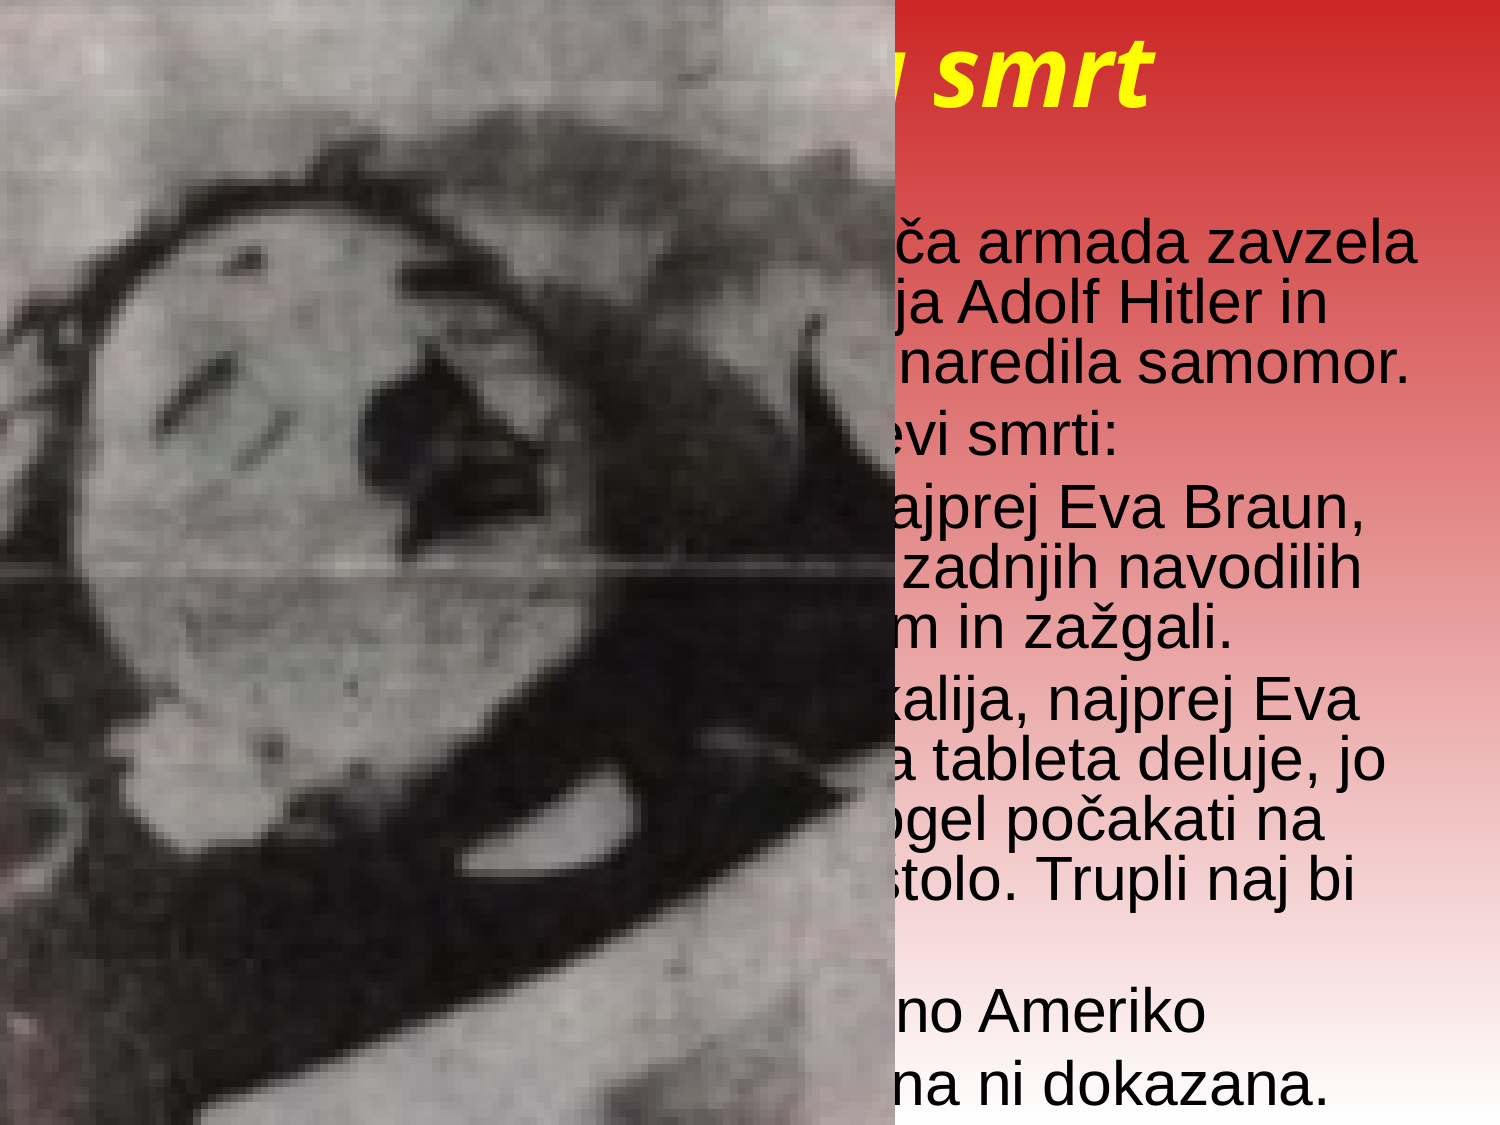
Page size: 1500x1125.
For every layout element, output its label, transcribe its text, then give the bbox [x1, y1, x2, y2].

picture [0, 0, 895, 1125]
text_box Hitlerjeva smrt [895, 0, 1093, 225]
list Potem ko je sovjetska Rdeča armada zavzela Berlin, naj bi nacistični vodja Adolf Hitler in njegova ljubica Eva Braun naredila samomor. Obstaja več teorij o Hitlerjevi smrti: Sodila naj bi si s pištolo. Najprej Eva Braun, nato še Hitler. Po njegovih zadnjih navodilih naj bi trupli polili z bencinom in zažgali. Pojedla naj bi tableto ciankalija, najprej Eva Braun. Ko je Hitler videl, da tableta deluje, jo je zaužil še sam. Ker ni mogel počakati na smrt, naj bi si sodil še s pištolo. Trupli naj bi nato kremirali. Oba naj bi pobegnila v Južno Ameriko Vse to so le teorije in nobena ni dokazana. [895, 208, 1439, 1040]
